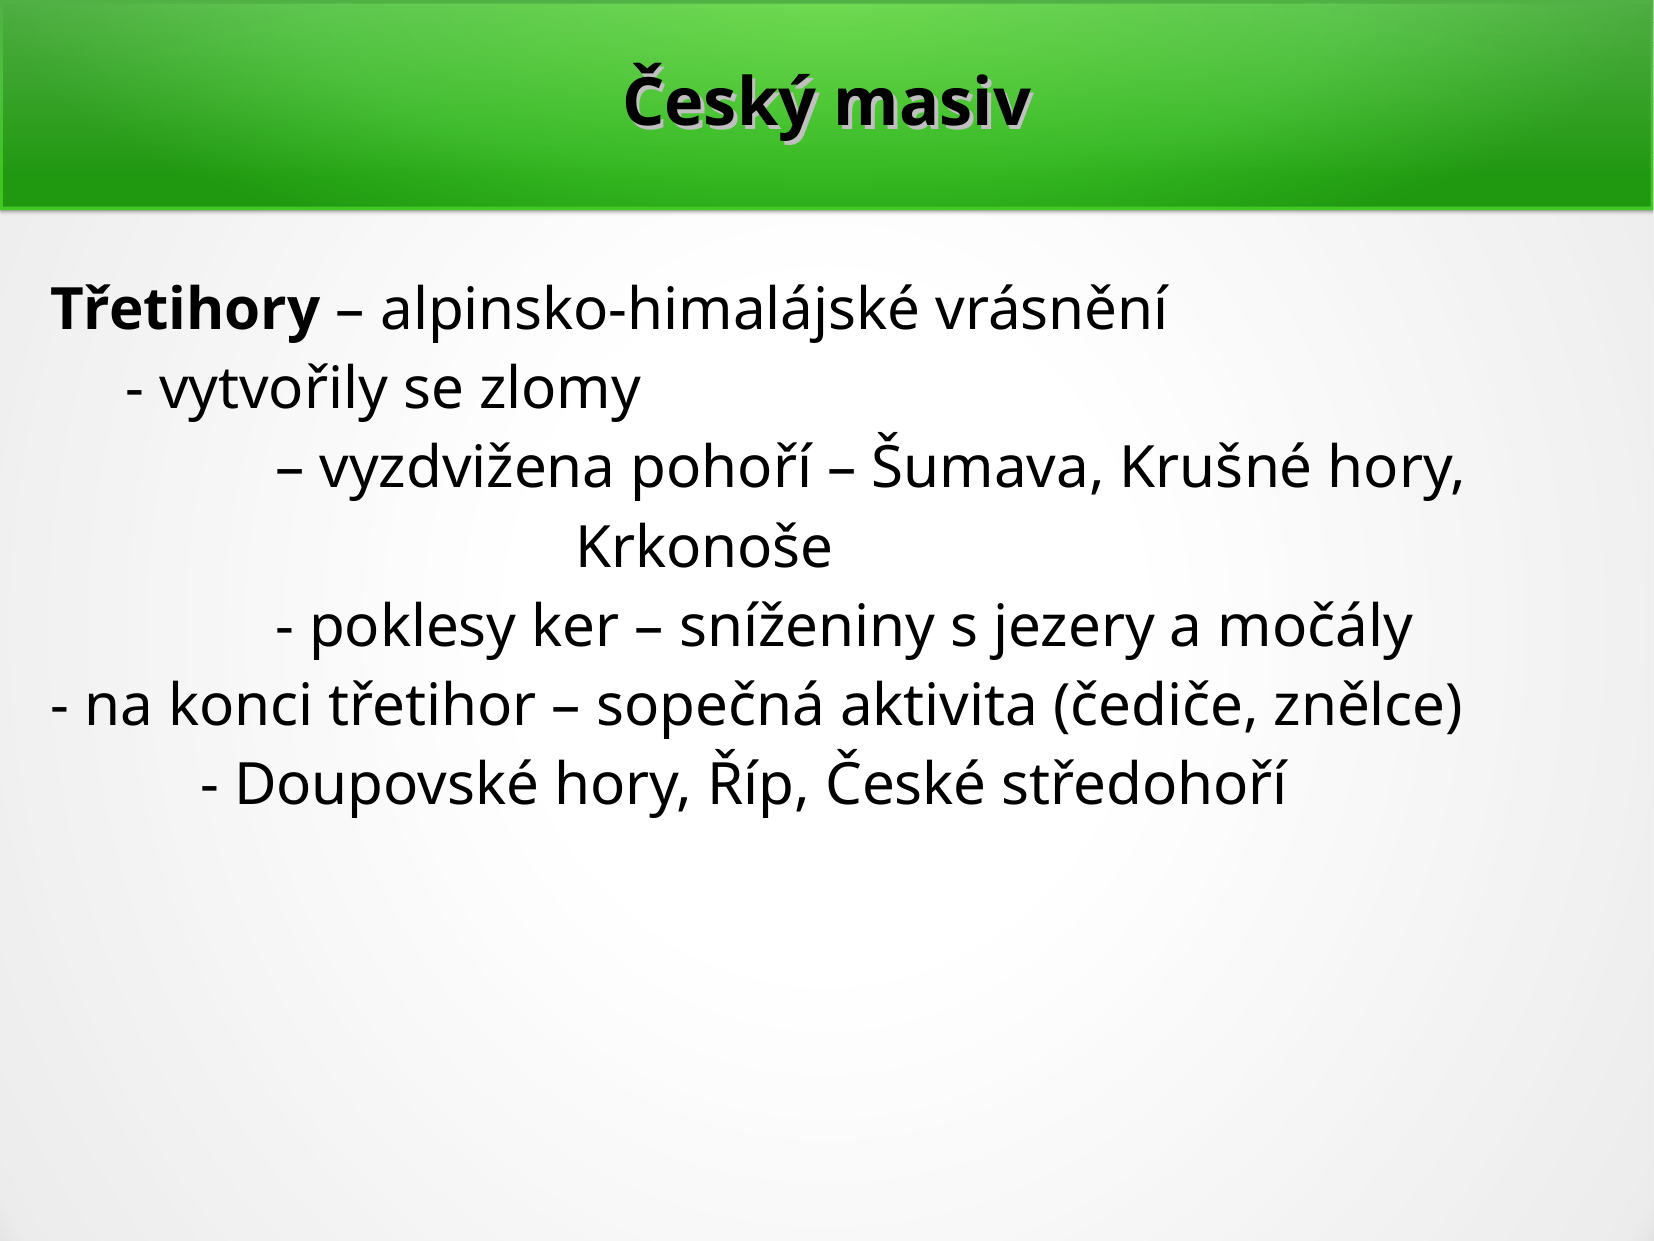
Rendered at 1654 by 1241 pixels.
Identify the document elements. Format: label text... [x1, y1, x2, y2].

text_box Třetihory – alpinsko-himalájské vrásnění - vytvořily se zlomy – vyzdvižena pohoří – Šumava, Krušné hory, Krkonoše - poklesy ker – sníženiny s jezery a močály - na konci třetihor – sopečná aktivita (čediče, znělce) - Doupovské hory, Říp, České středohoří [35, 259, 1654, 850]
text_box Český masiv [29, 47, 1625, 156]
